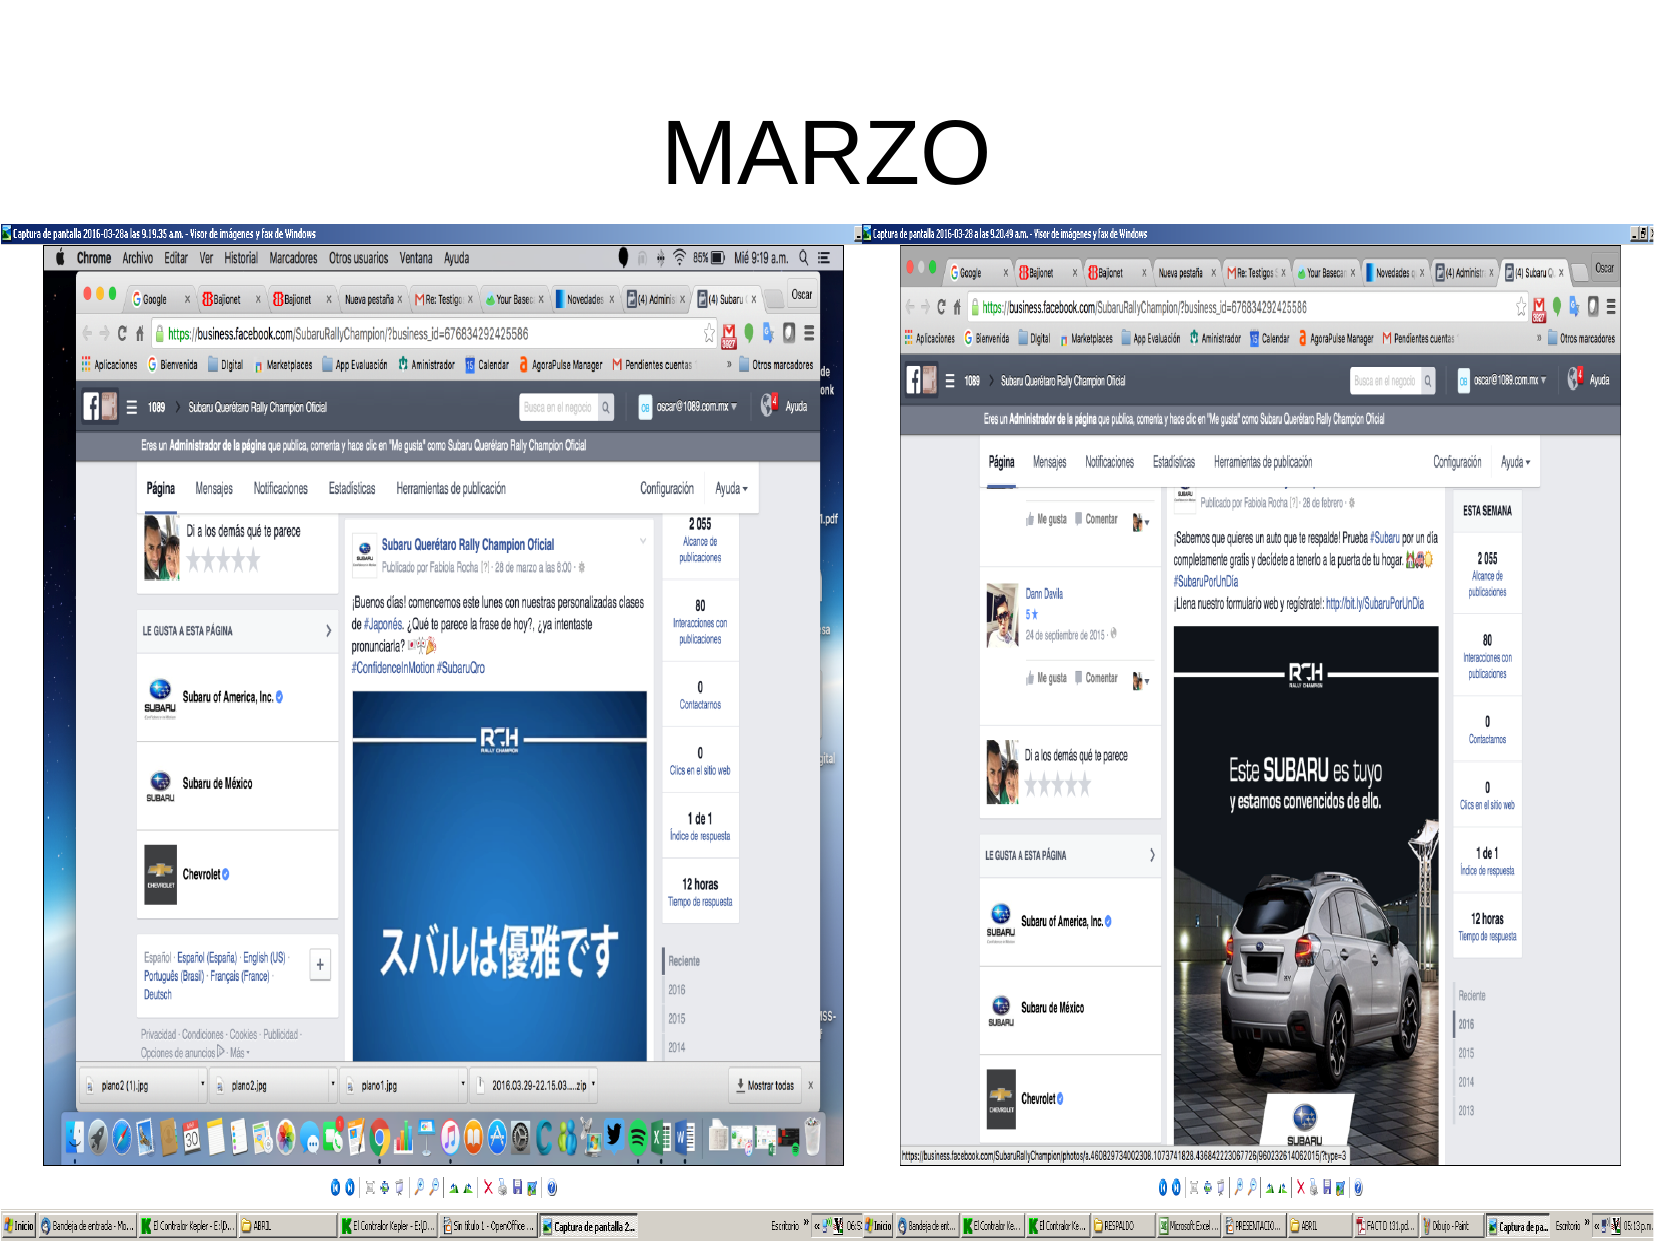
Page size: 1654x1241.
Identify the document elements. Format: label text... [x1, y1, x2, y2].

picture [1, 224, 1654, 1241]
title MARZO [82, 49, 1571, 224]
